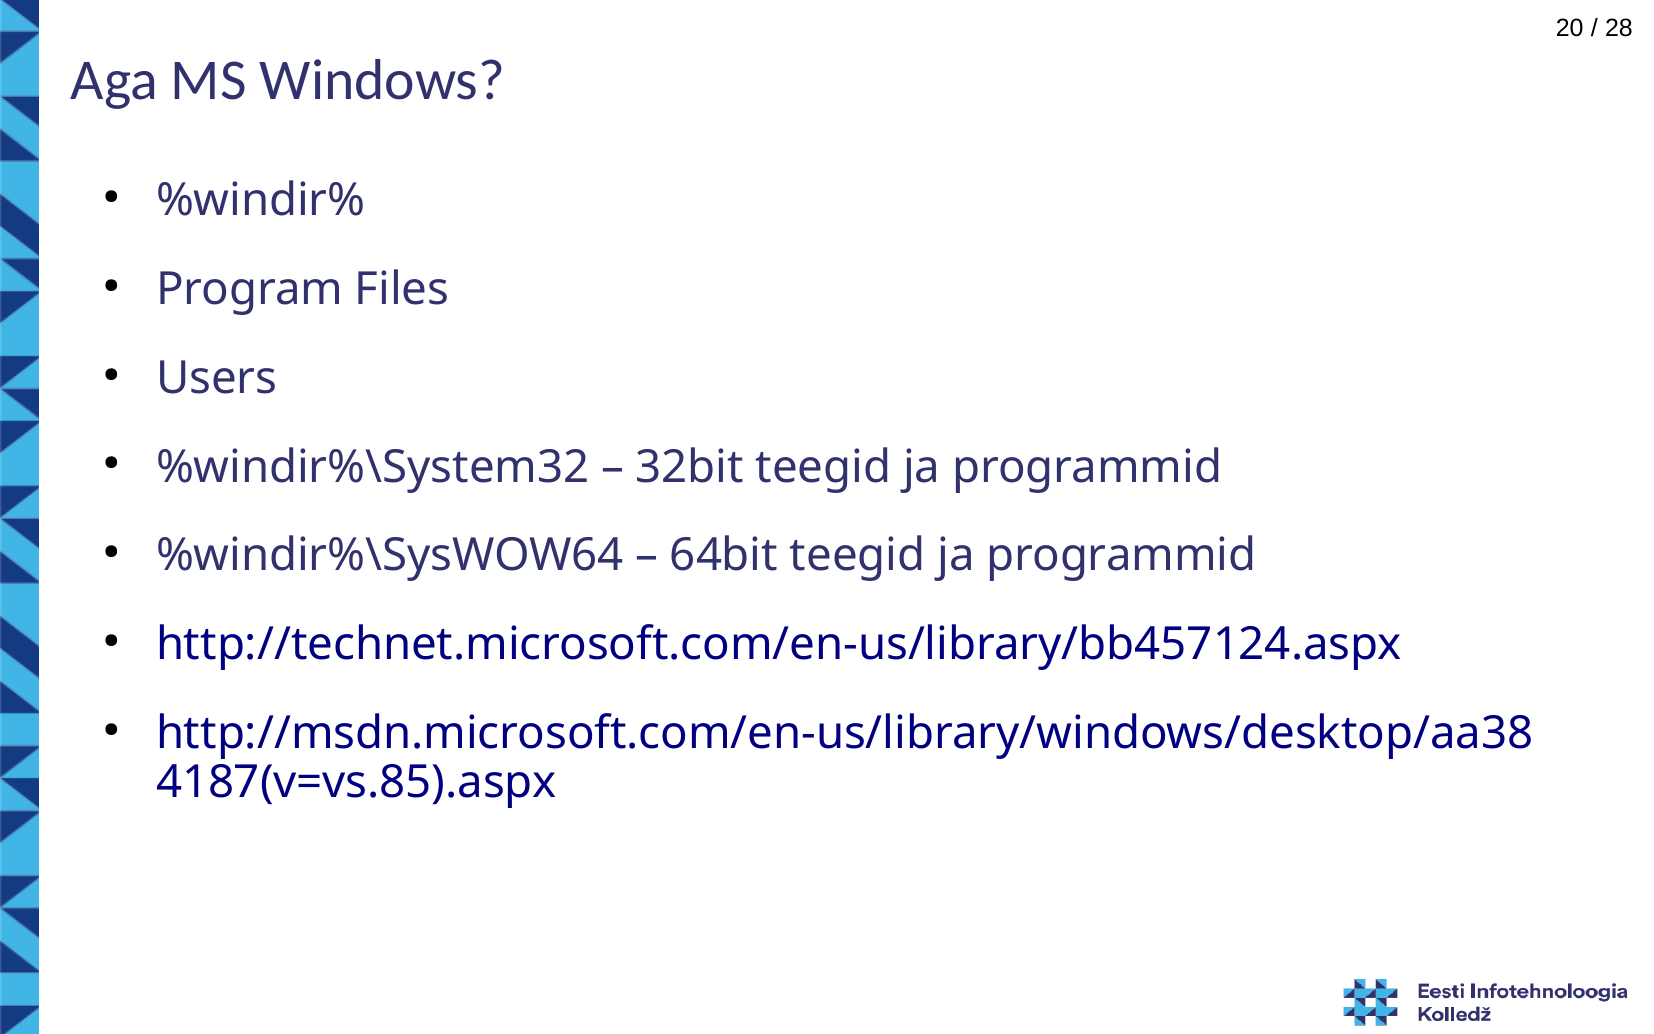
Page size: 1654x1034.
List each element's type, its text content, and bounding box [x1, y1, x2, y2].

list %windir% Program Files Users %windir%\System32 – 32bit teegid ja programmid %windir%\SysWOW64 – 64bit teegid ja programmid http://technet.microsoft.com/en-us/library/bb457124.aspx http://msdn.microsoft.com/en-us/library/windows/desktop/aa384187(v=vs.85).aspx [85, 166, 1541, 767]
title Aga MS Windows? [70, 41, 1630, 130]
